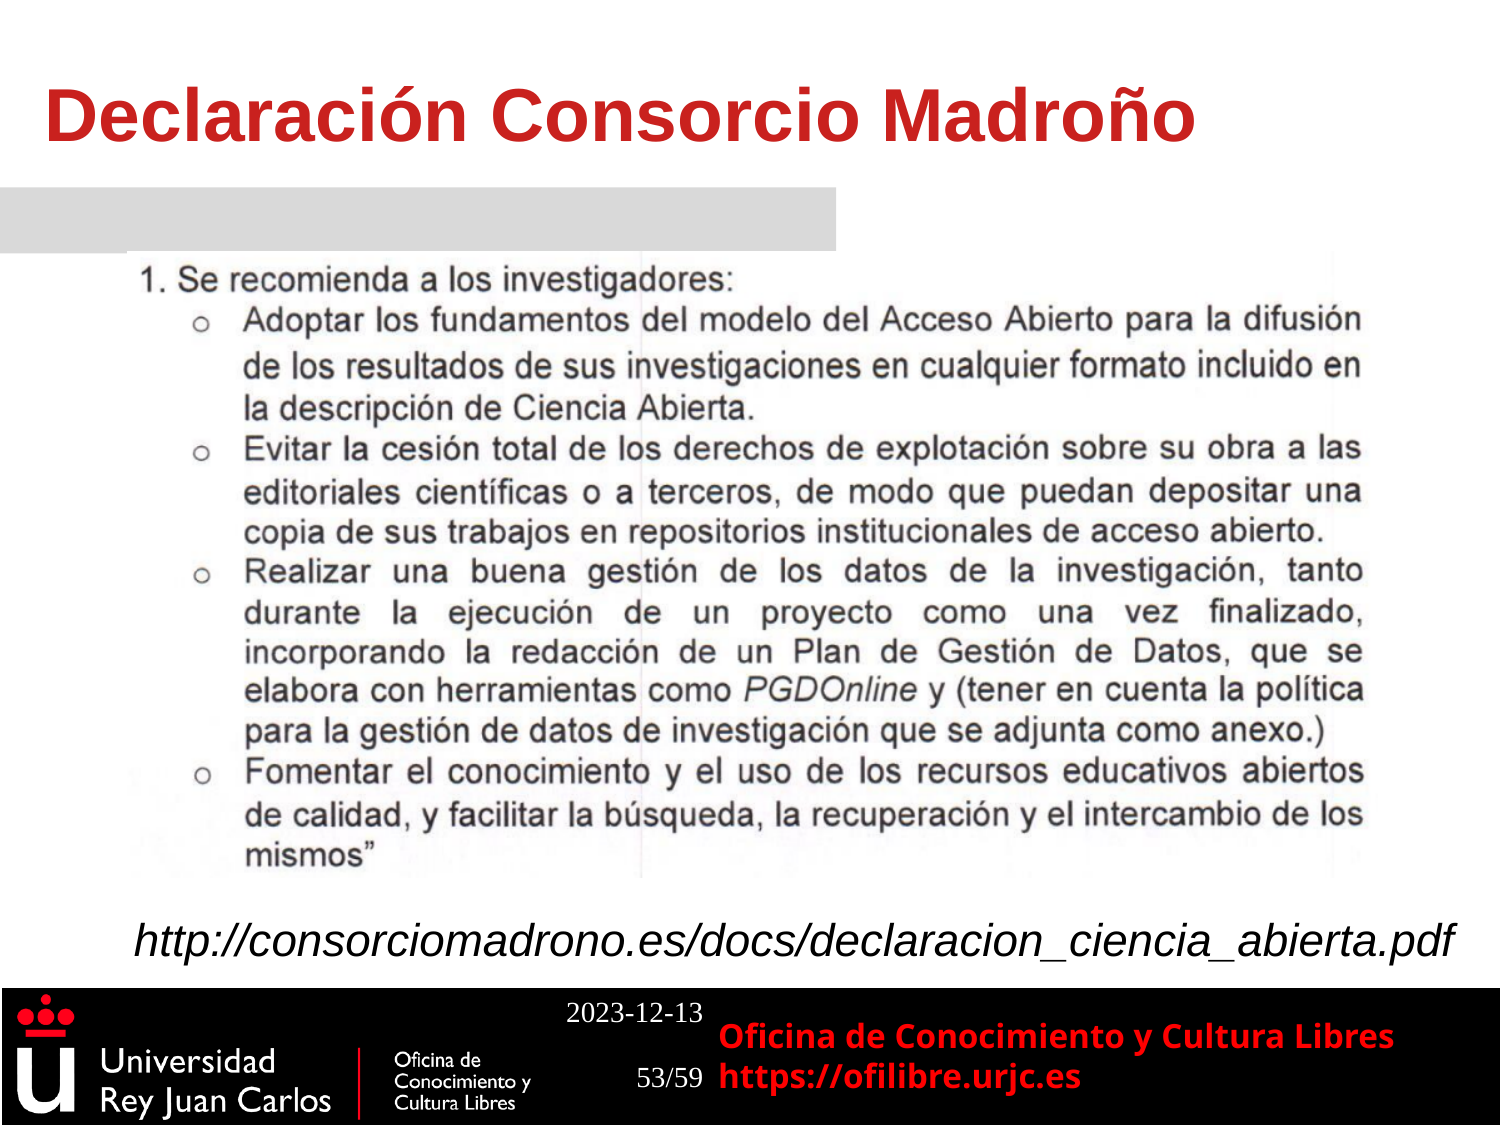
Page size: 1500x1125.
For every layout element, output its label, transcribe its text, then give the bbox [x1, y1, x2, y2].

text_box Declaración Consorcio Madroño [30, 66, 1381, 249]
picture [127, 251, 1378, 878]
title [75, 7, 1425, 196]
picture [17, 1055, 531, 1120]
text_box [40, 249, 1366, 346]
text_box http://consorciomadrono.es/docs/declaracion_ciencia_abierta.pdf [15, 690, 1471, 1055]
